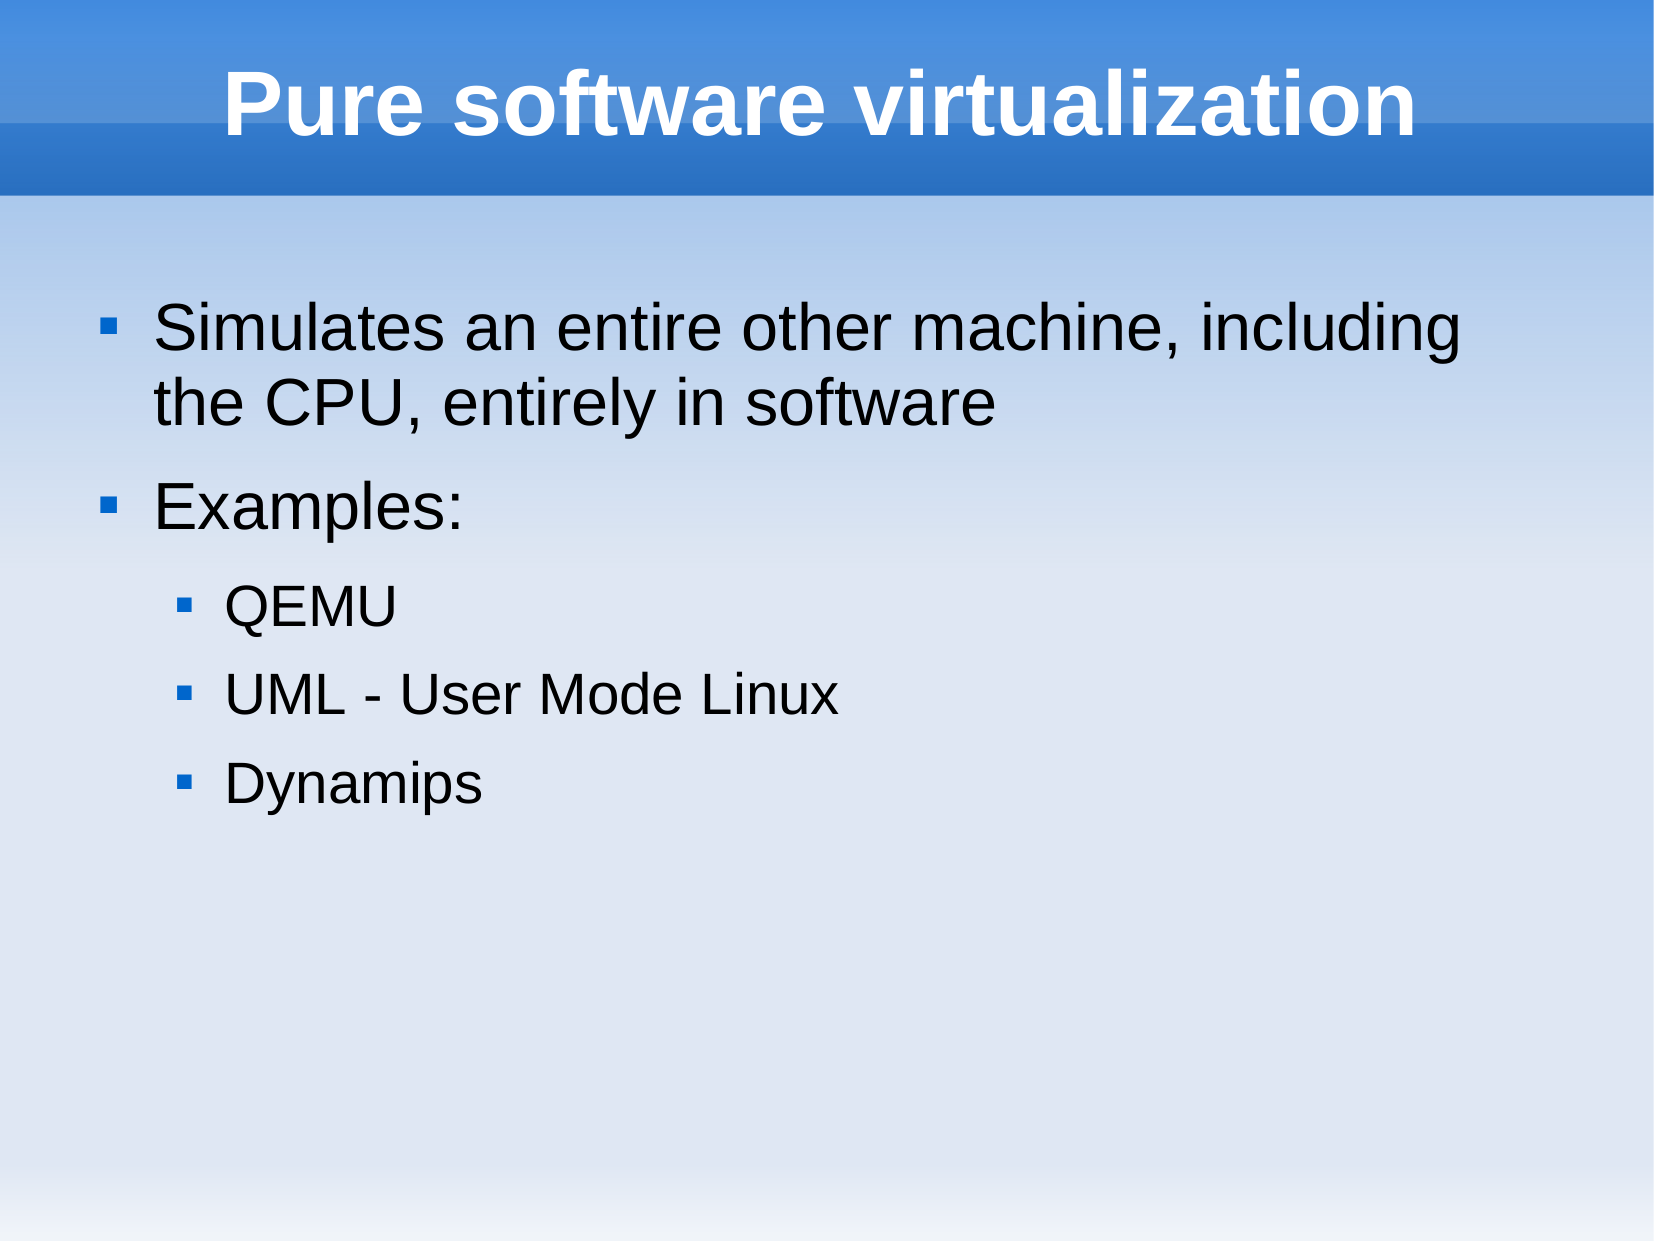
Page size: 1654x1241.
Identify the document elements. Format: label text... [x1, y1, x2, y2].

list Simulates an entire other machine, including the CPU, entirely in software Examples: QEMU UML - User Mode Linux Dynamips [82, 290, 1571, 1094]
title Pure software virtualization [76, 7, 1565, 200]
picture [0, 0, 1654, 1241]
